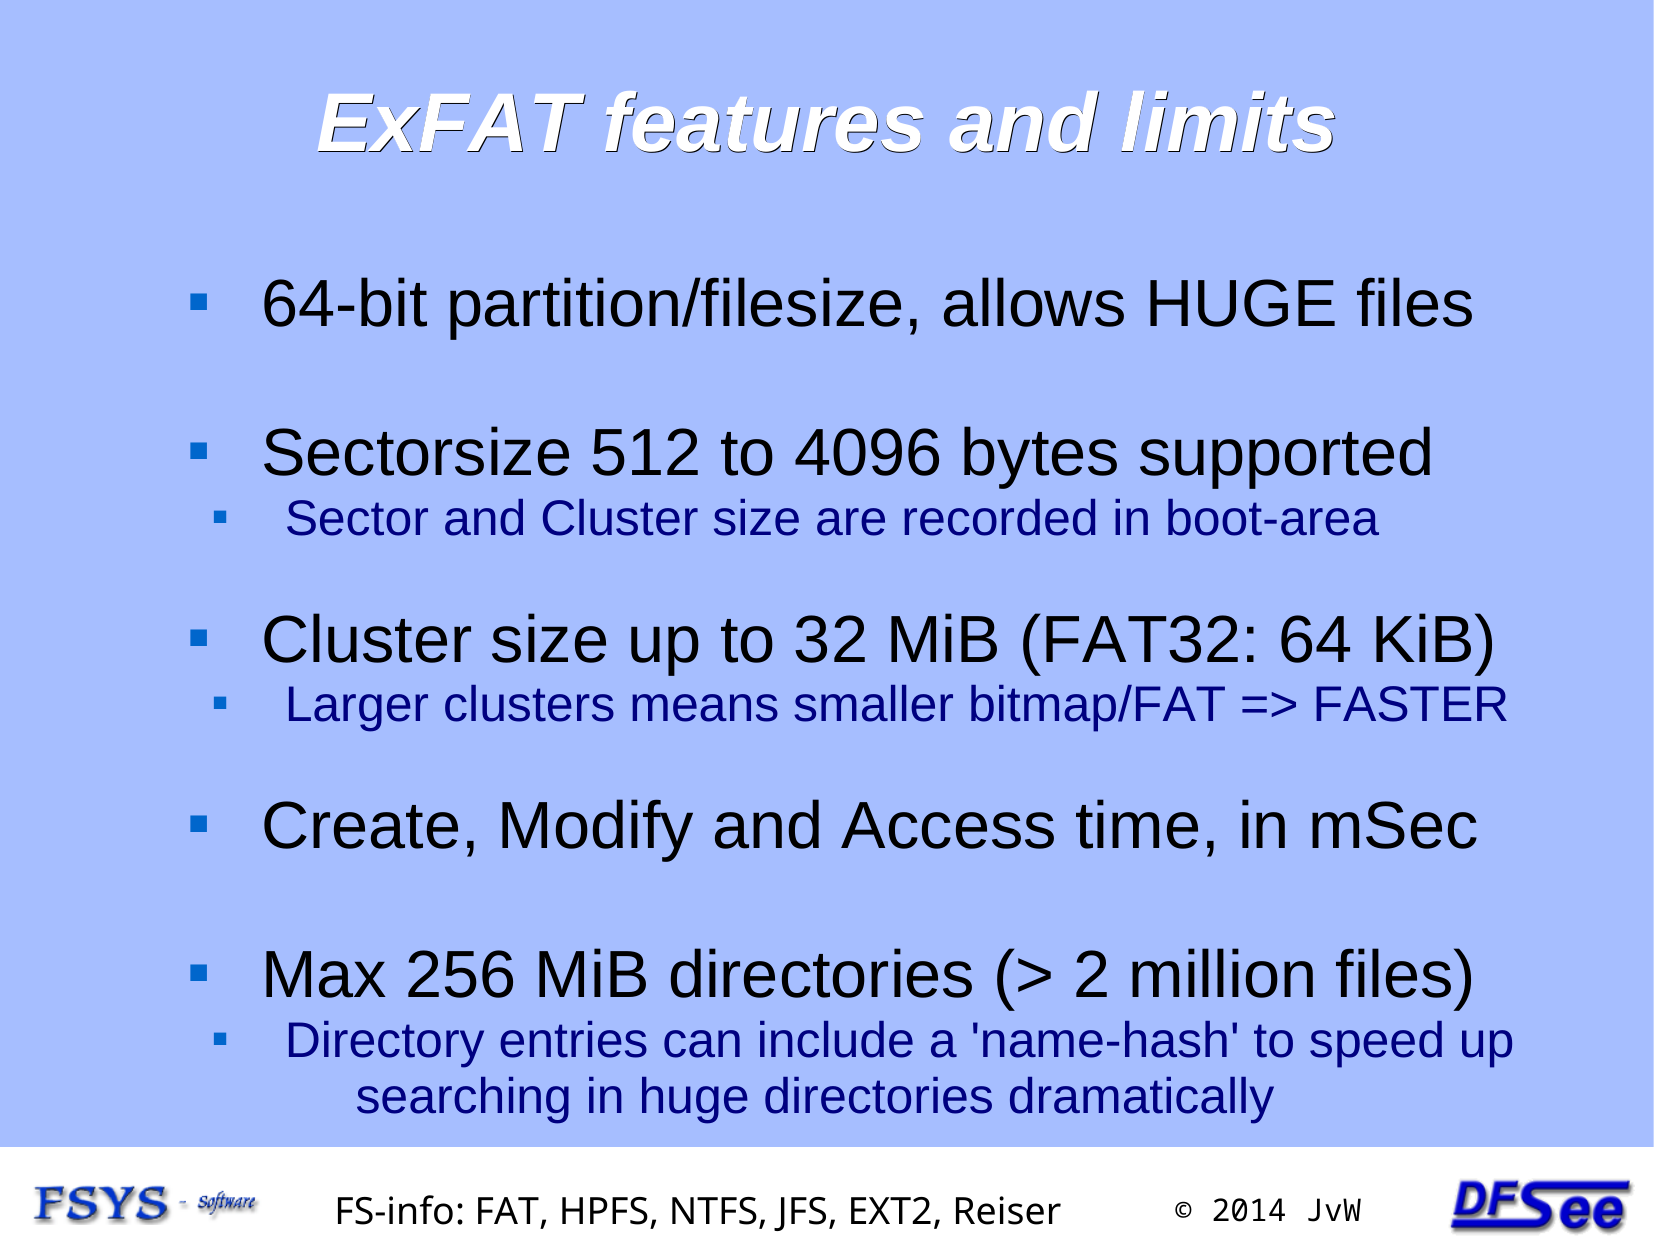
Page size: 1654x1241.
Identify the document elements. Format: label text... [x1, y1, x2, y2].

list 64-bit partition/filesize, allows HUGE files Sectorsize 512 to 4096 bytes supported Sector and Cluster size are recorded in boot-area Cluster size up to 32 MiB (FAT32: 64 KiB) Larger clusters means smaller bitmap/FAT => FASTER Create, Modify and Access time, in mSec Max 256 MiB directories (> 2 million files) Directory entries can include a 'name-hash' to speed up searching in huge directories dramatically [178, 265, 1570, 1147]
title ExFAT features and limits [121, 19, 1534, 227]
picture [29, 1181, 265, 1225]
picture [1446, 1177, 1635, 1241]
